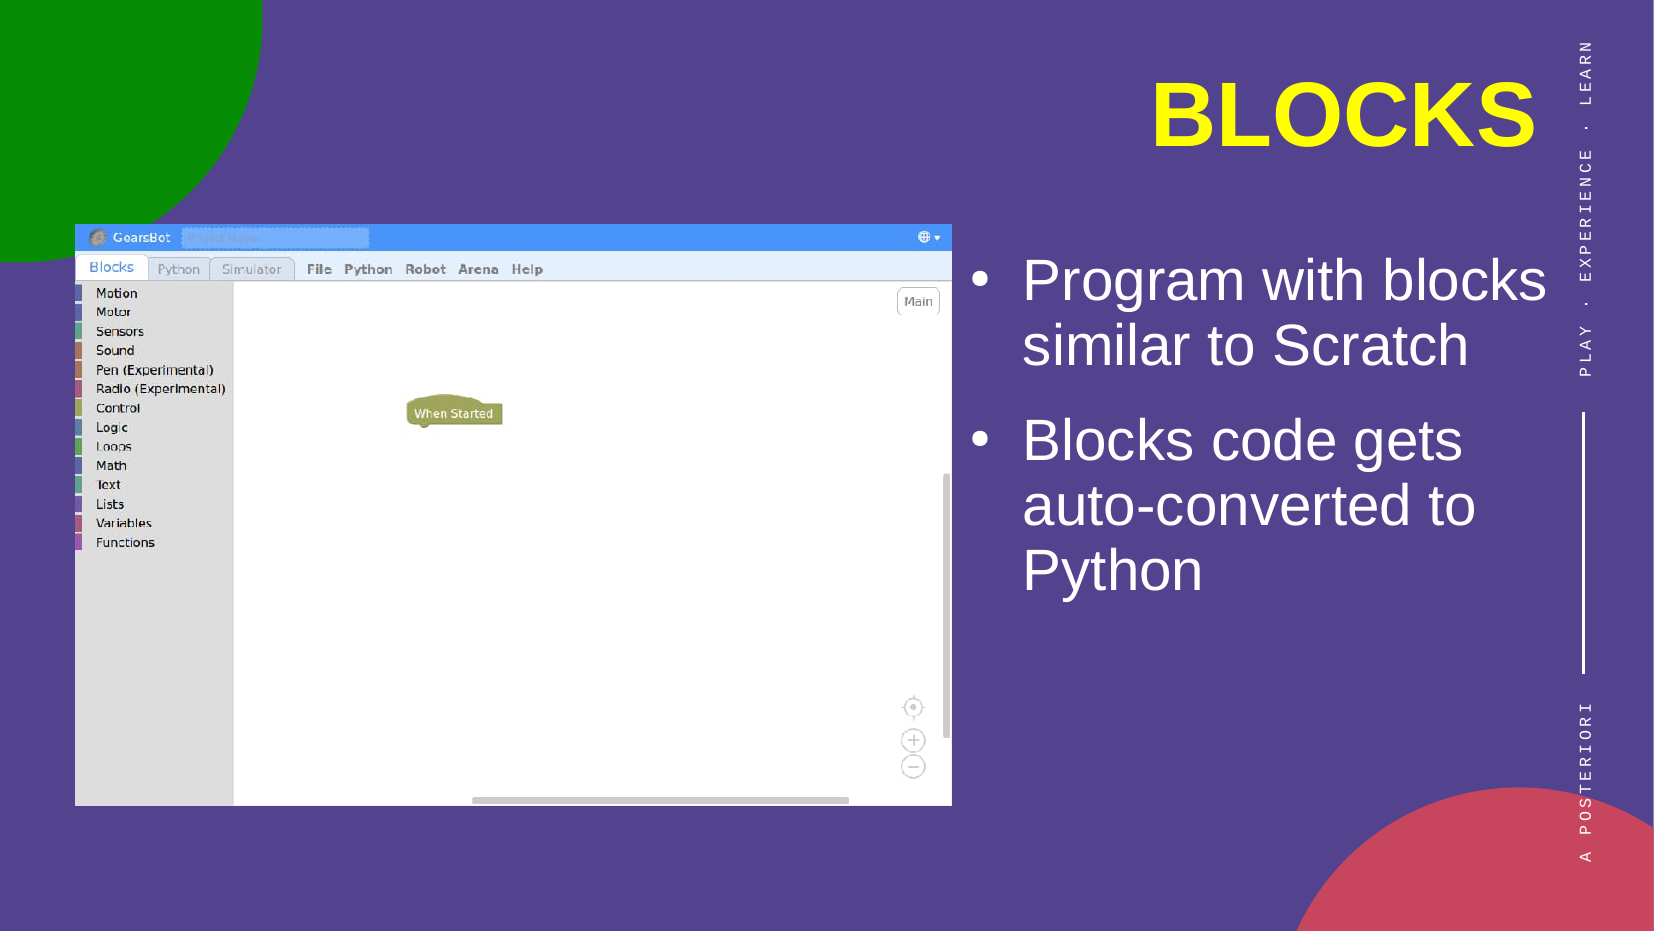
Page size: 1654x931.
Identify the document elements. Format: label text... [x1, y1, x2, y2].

picture [75, 224, 952, 806]
list Program with blocks similar to Scratch Blocks code gets auto-converted to Python [952, 248, 1571, 788]
title BLOCKS [262, 37, 1538, 193]
